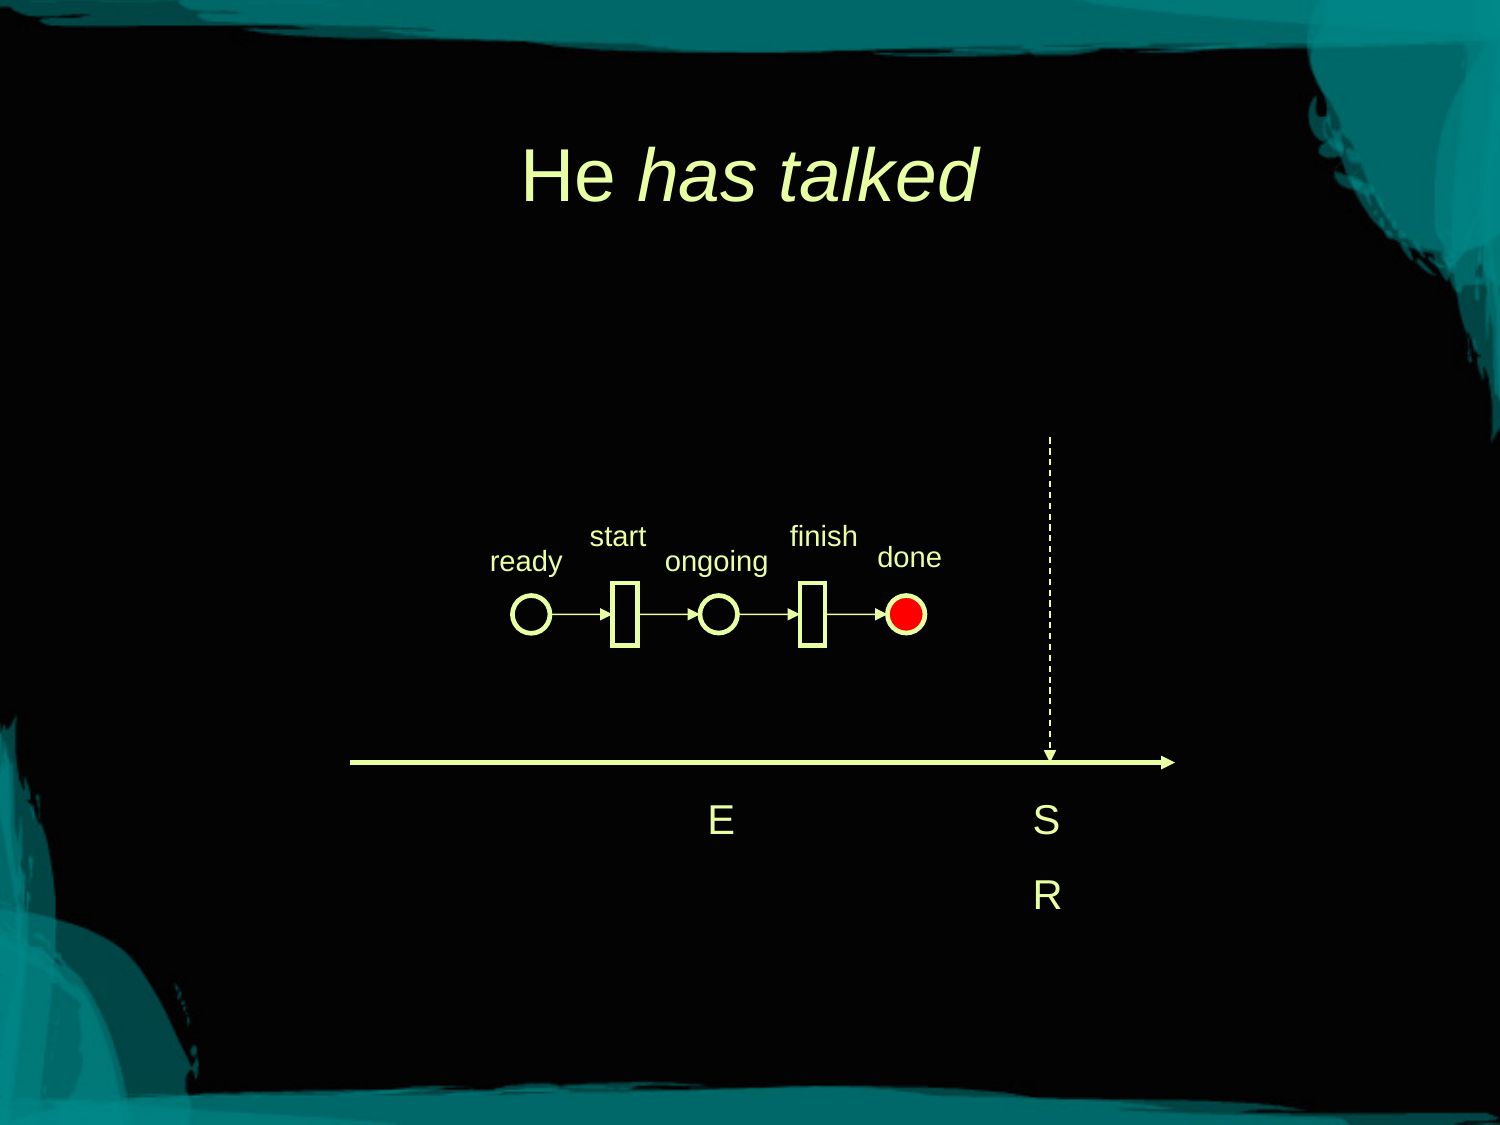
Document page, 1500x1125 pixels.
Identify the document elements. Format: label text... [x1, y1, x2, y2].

text_box ready [474, 537, 578, 586]
text_box S [1025, 789, 1075, 846]
title He has talked [112, 87, 1388, 263]
text_box start [574, 512, 662, 561]
text_box E [699, 789, 750, 846]
text_box ongoing [649, 537, 784, 586]
text_box R [1025, 864, 1075, 921]
text_box done [862, 533, 958, 582]
picture [0, 0, 1500, 1125]
text_box [887, 595, 925, 634]
text_box finish [774, 512, 874, 561]
